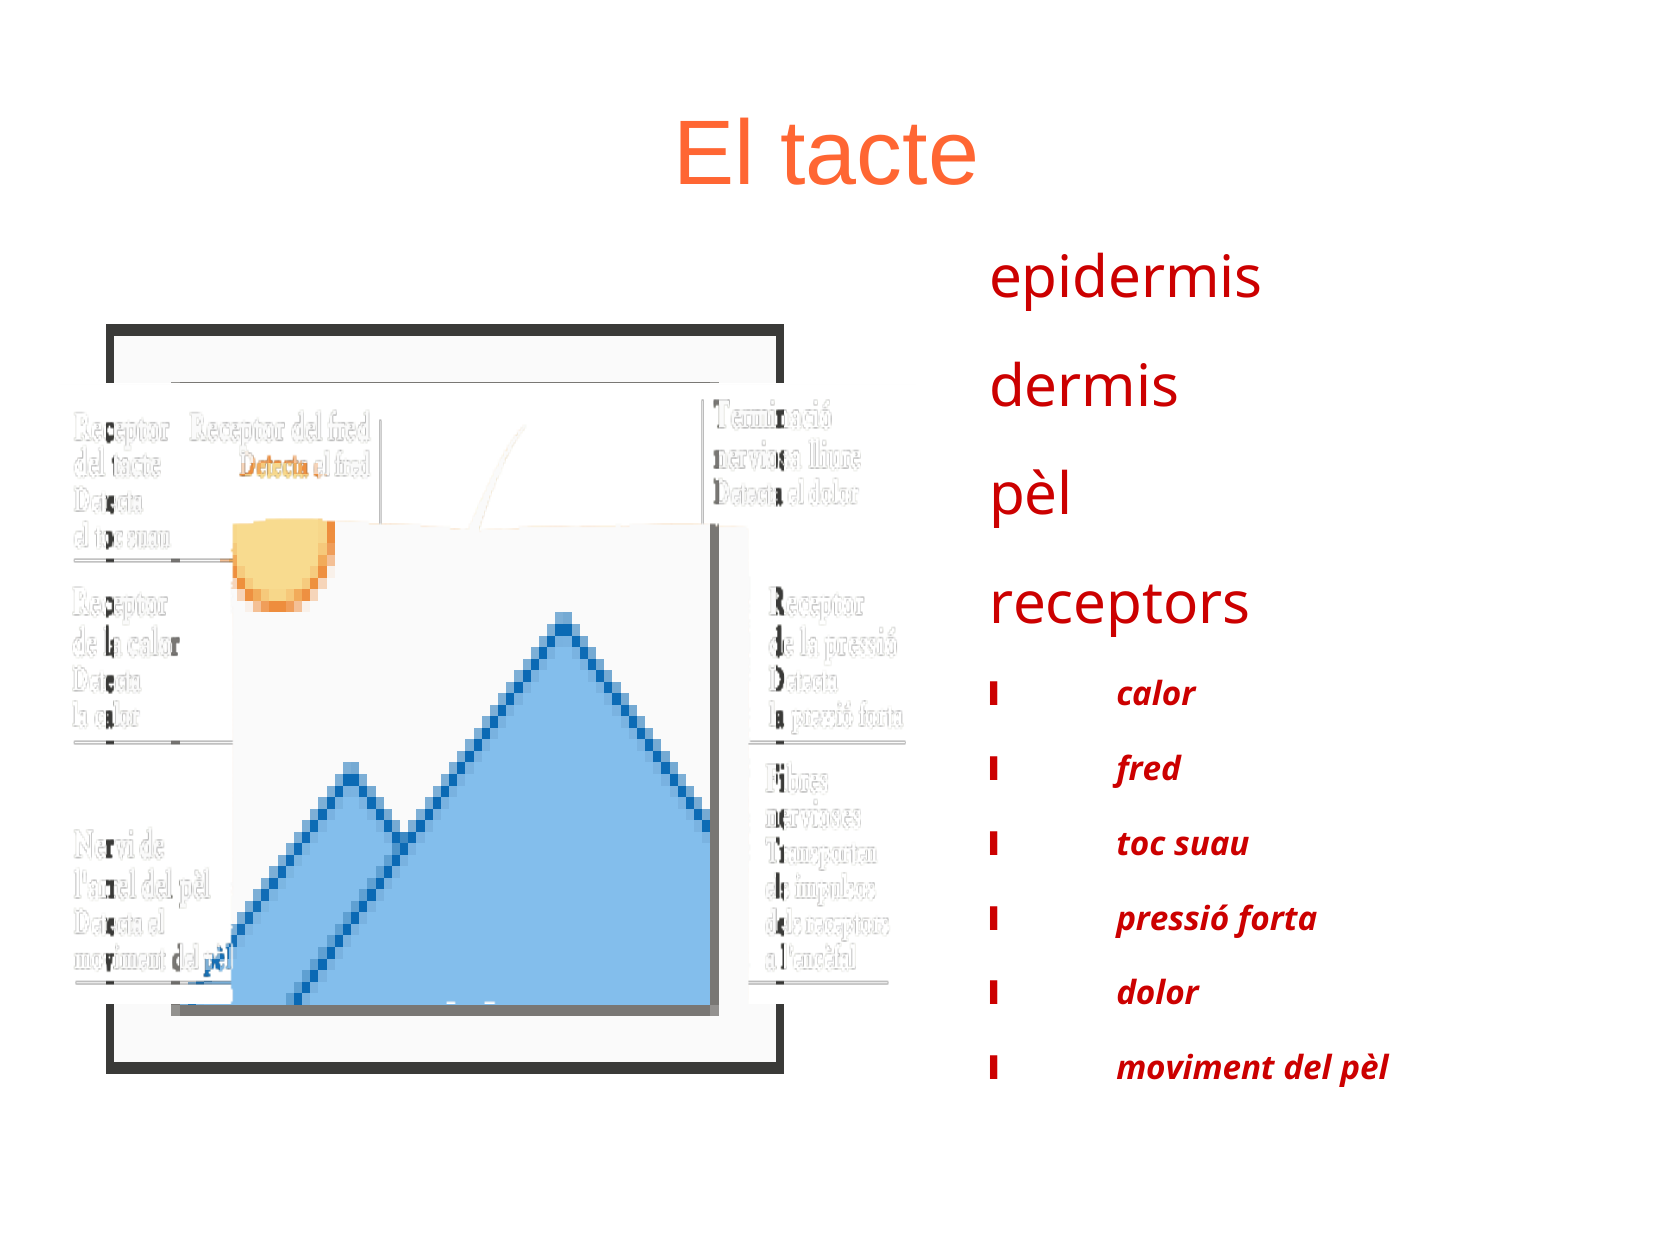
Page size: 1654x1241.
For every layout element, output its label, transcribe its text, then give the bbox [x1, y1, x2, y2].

title El tacte [82, 56, 1571, 250]
list epidermis dermis pèl receptors y calor y fred y toc suau y pressió forta y dolor y moviment del pèl [971, 235, 1533, 1045]
picture [59, 290, 916, 1109]
